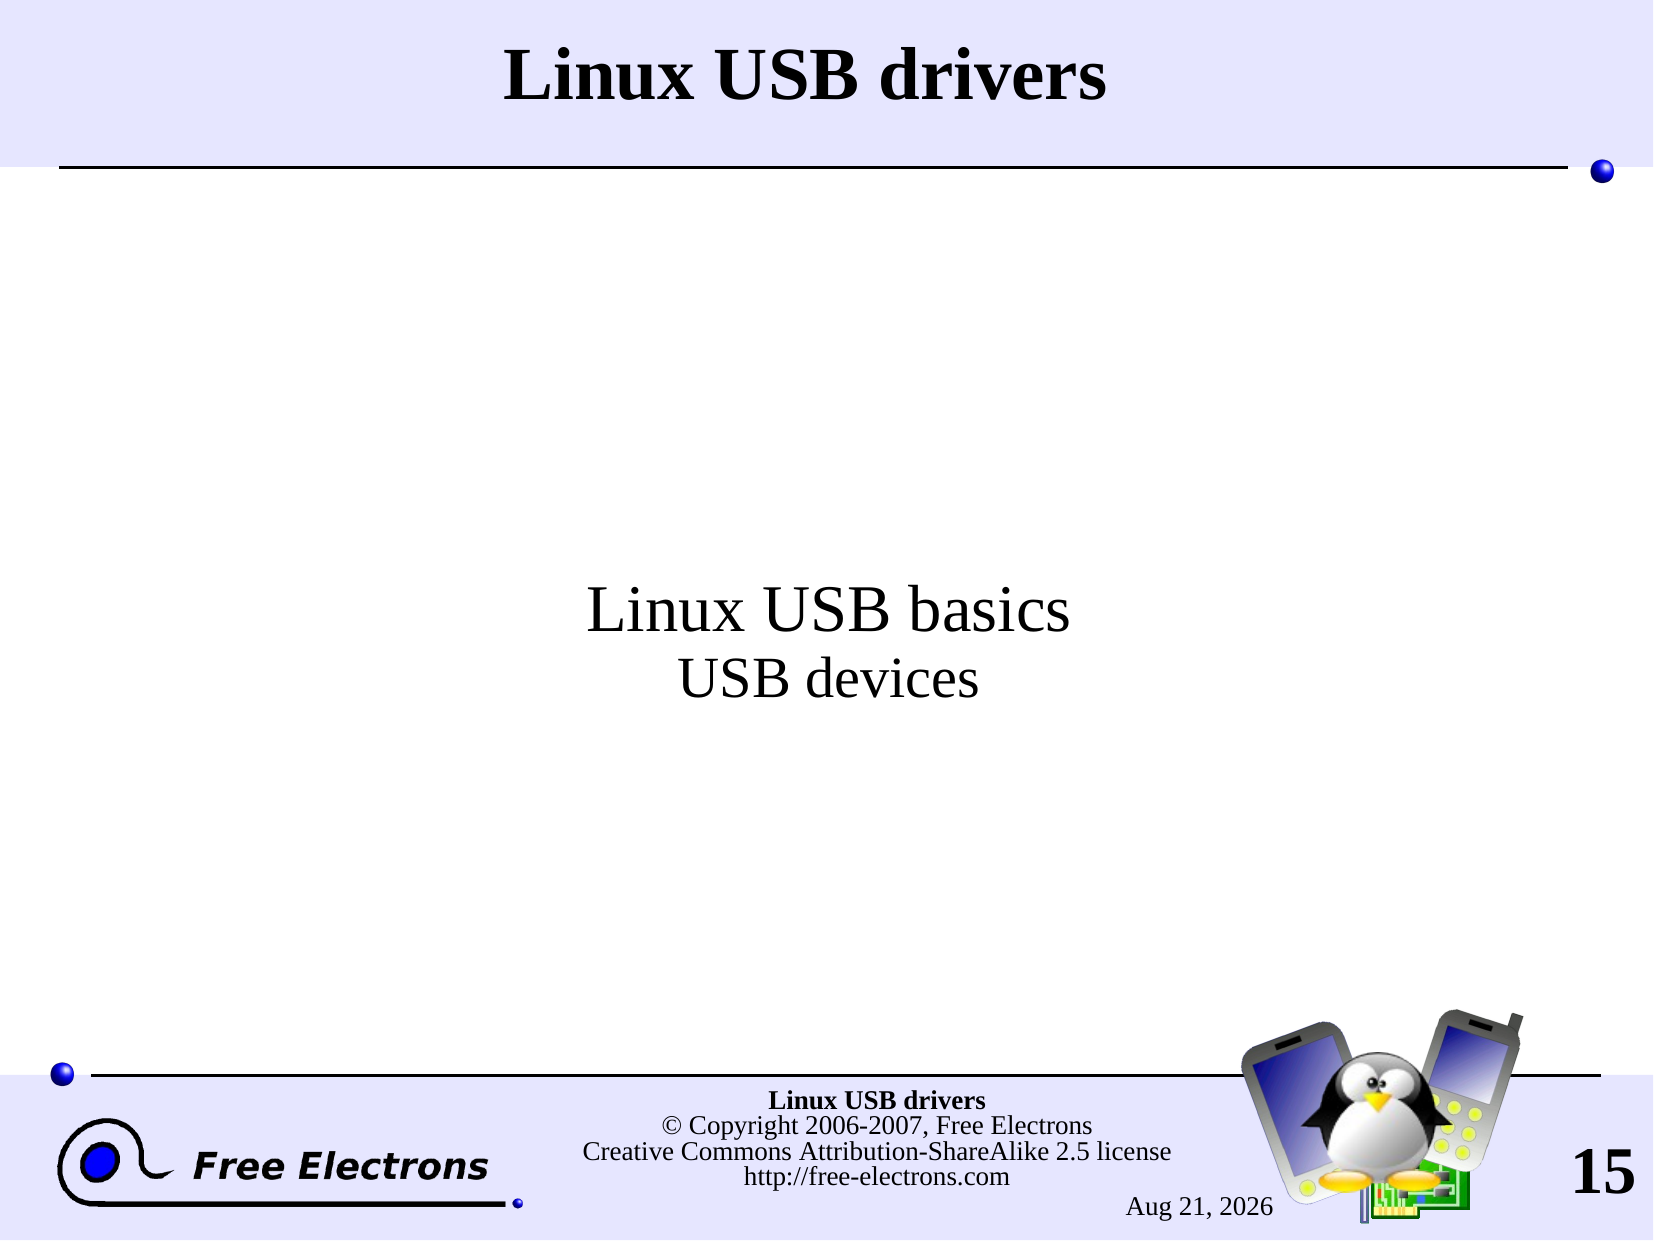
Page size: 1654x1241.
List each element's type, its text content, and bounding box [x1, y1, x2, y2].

picture [50, 1107, 527, 1216]
picture [1231, 1007, 1538, 1241]
subtitle Linux USB basics USB devices [105, 216, 1518, 1066]
title Linux USB drivers [60, 25, 1551, 124]
